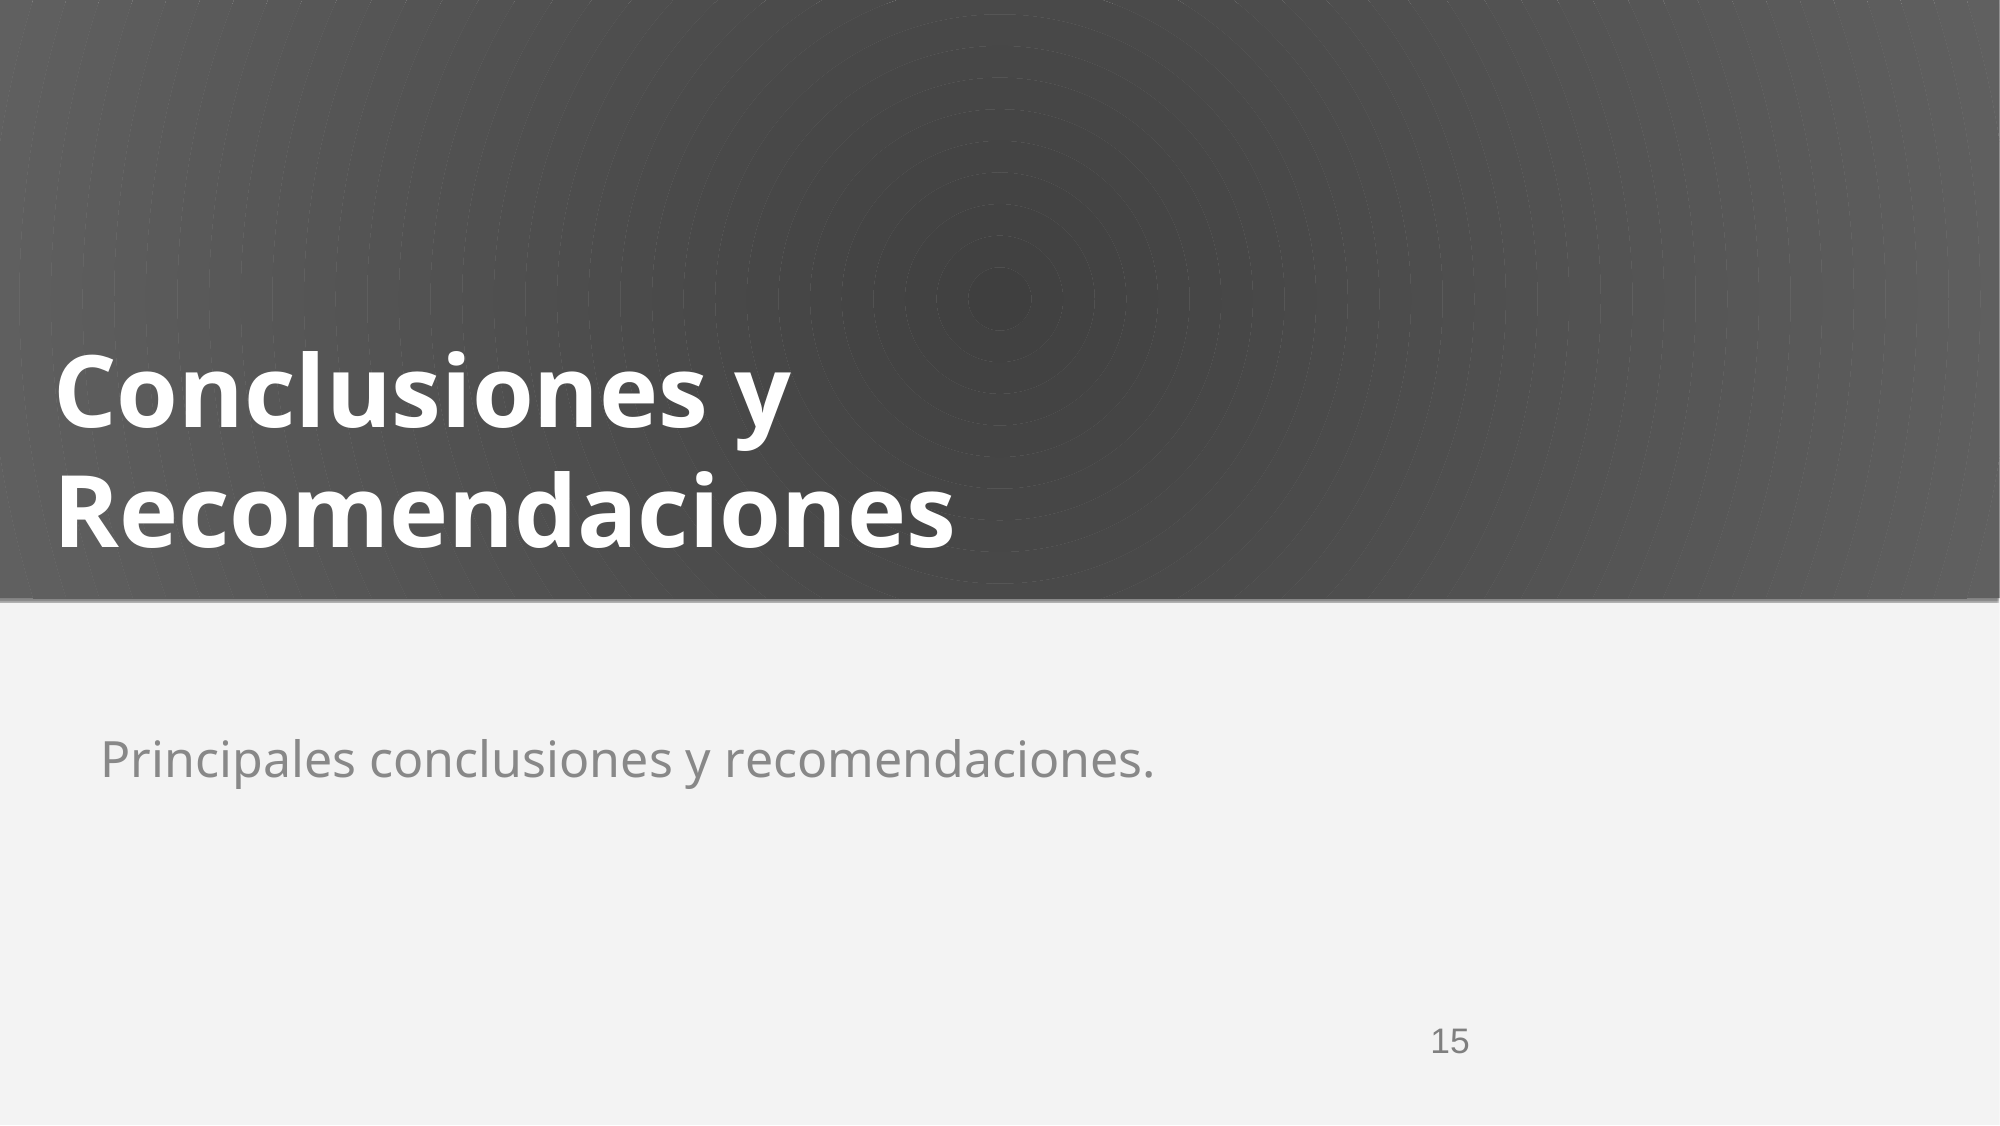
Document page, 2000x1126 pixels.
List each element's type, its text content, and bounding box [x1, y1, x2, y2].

text_box Conclusiones y Recomendaciones [53, 327, 1697, 561]
text_box [0, 0, 2000, 598]
text_box Principales conclusiones y recomendaciones. [72, 668, 1928, 806]
text_box <número> [1412, 1008, 1880, 1069]
